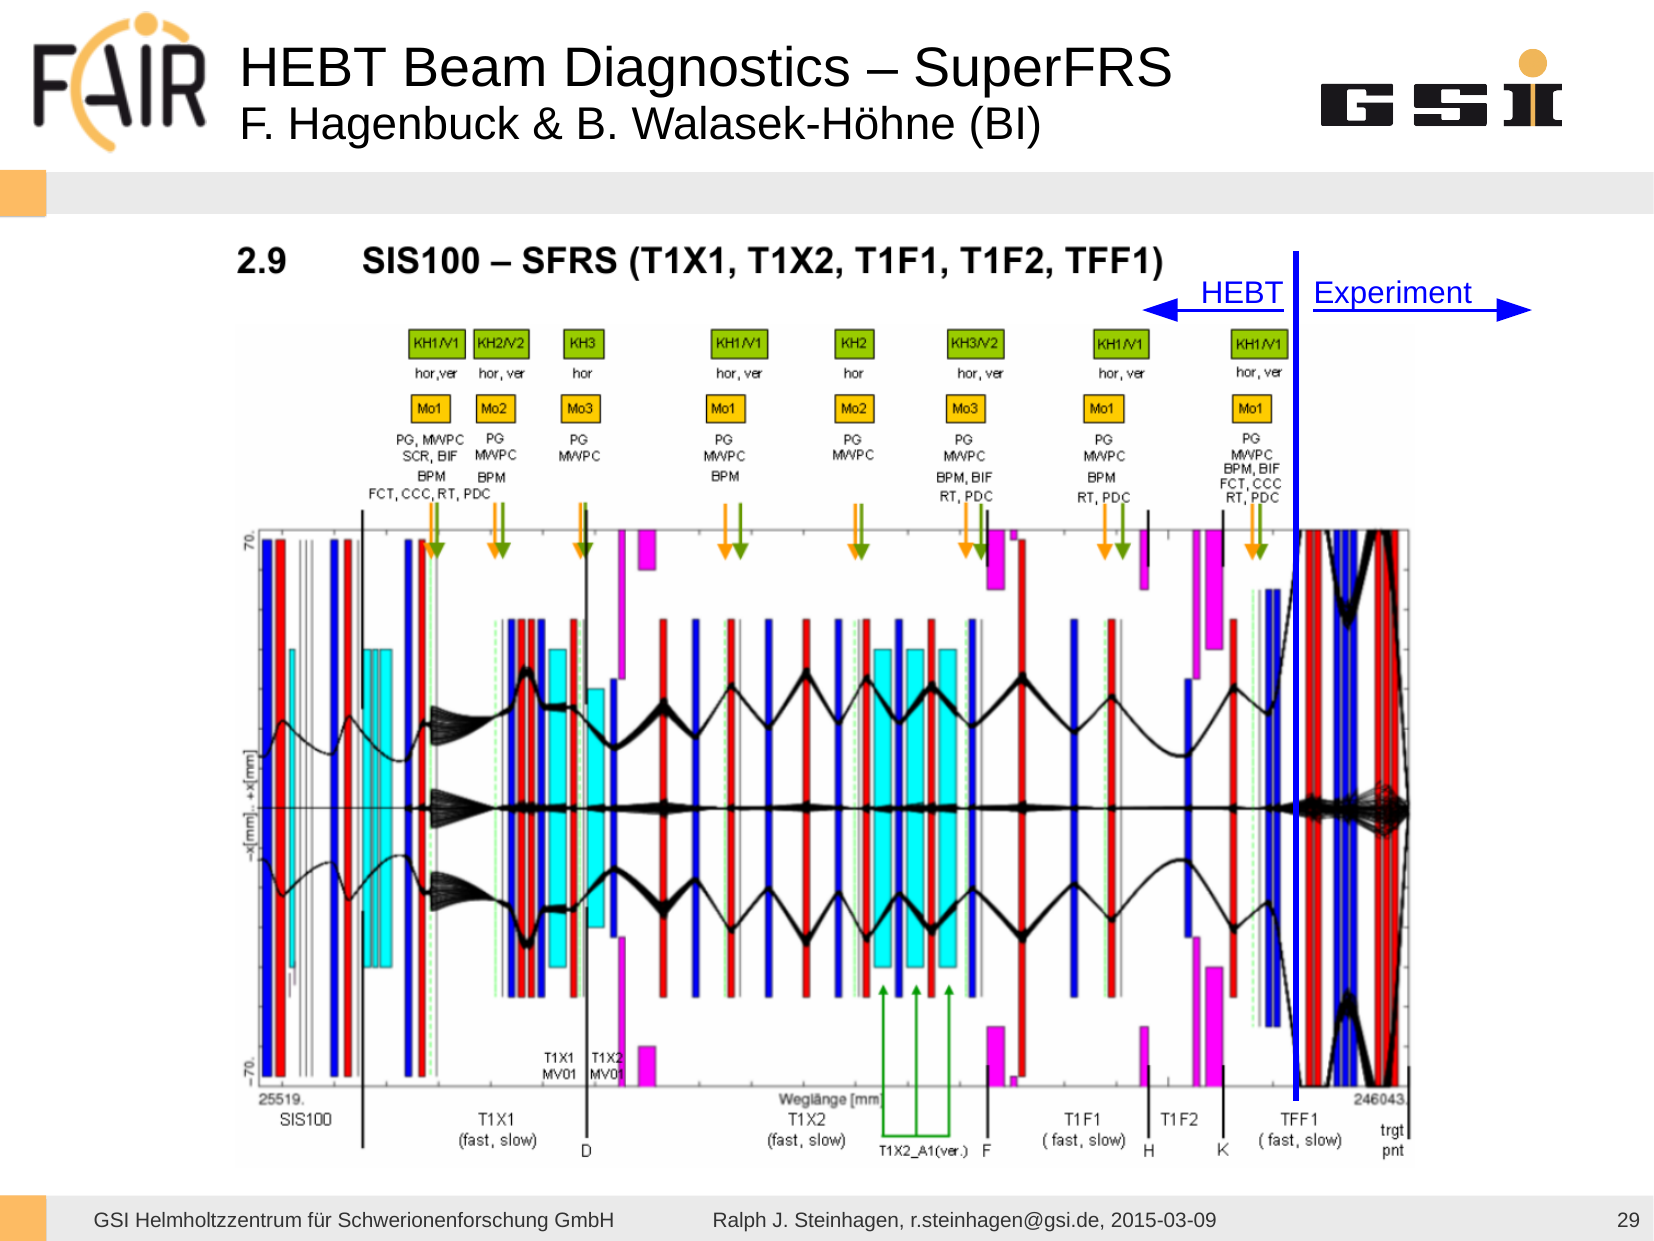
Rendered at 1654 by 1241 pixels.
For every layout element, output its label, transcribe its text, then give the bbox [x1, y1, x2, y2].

picture [1319, 46, 1564, 129]
picture [224, 231, 1441, 1187]
picture [1354, 288, 1362, 301]
title HEBT Beam Diagnostics – SuperFRS F. Hagenbuck & B. Walasek-Höhne (BI) [239, 23, 1223, 162]
picture [1432, 295, 1441, 301]
picture [33, 10, 207, 155]
picture [1432, 288, 1441, 293]
